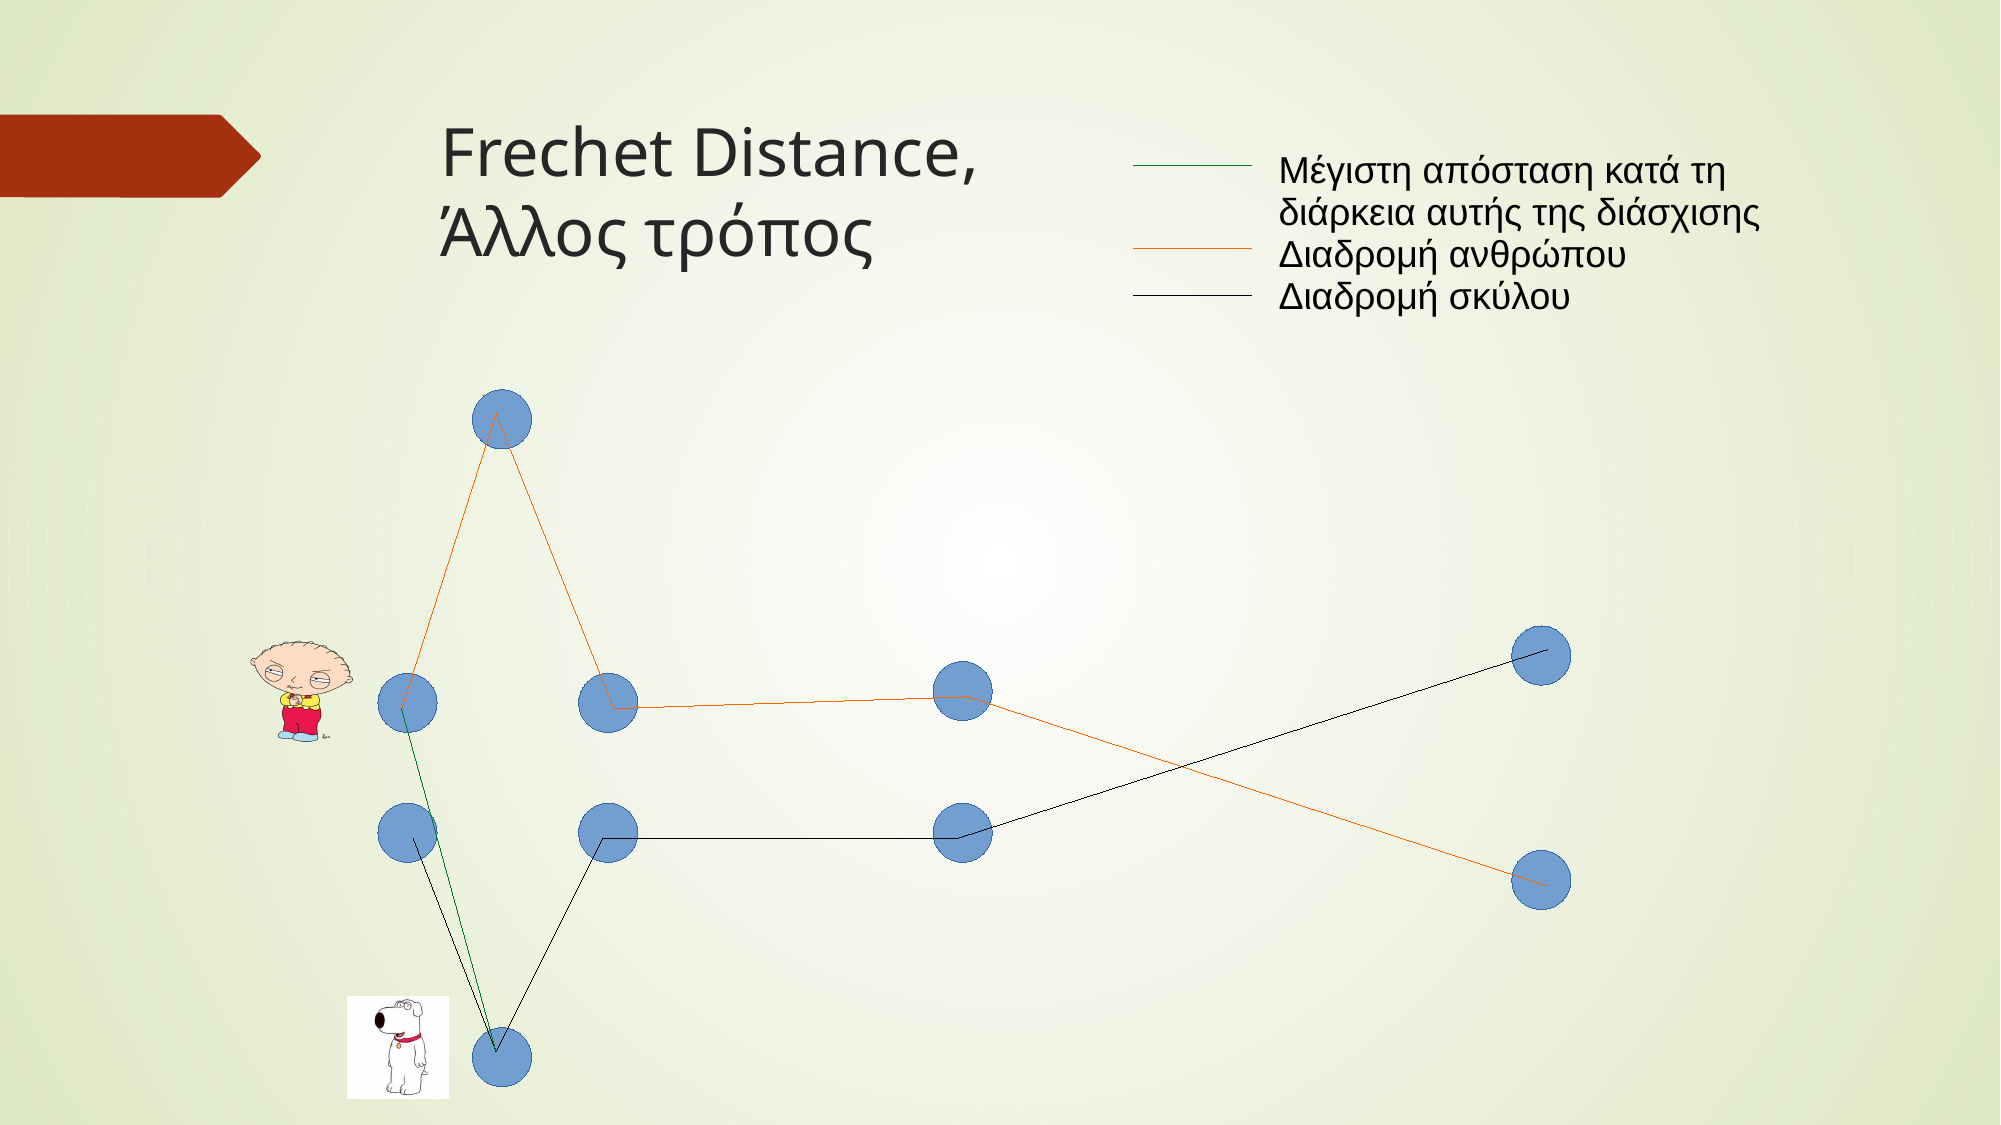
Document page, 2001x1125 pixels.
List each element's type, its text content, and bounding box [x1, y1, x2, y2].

text_box Μέγιστη απόσταση κατά τη διάρκεια αυτής της διάσχισης Διαδρομή ανθρώπου Διαδρομή σκύλου [1263, 141, 1843, 325]
text_box [1511, 625, 1571, 686]
text_box [933, 803, 993, 863]
text_box [377, 803, 438, 863]
text_box [472, 1027, 532, 1087]
picture [347, 996, 449, 1099]
text_box [933, 661, 993, 721]
text_box [578, 673, 638, 733]
title Frechet Distance, Άλλος τρόπος [425, 102, 1888, 313]
text_box [578, 803, 638, 863]
text_box [472, 389, 532, 449]
text_box [1511, 850, 1571, 910]
text_box [377, 673, 438, 733]
picture [248, 637, 355, 745]
